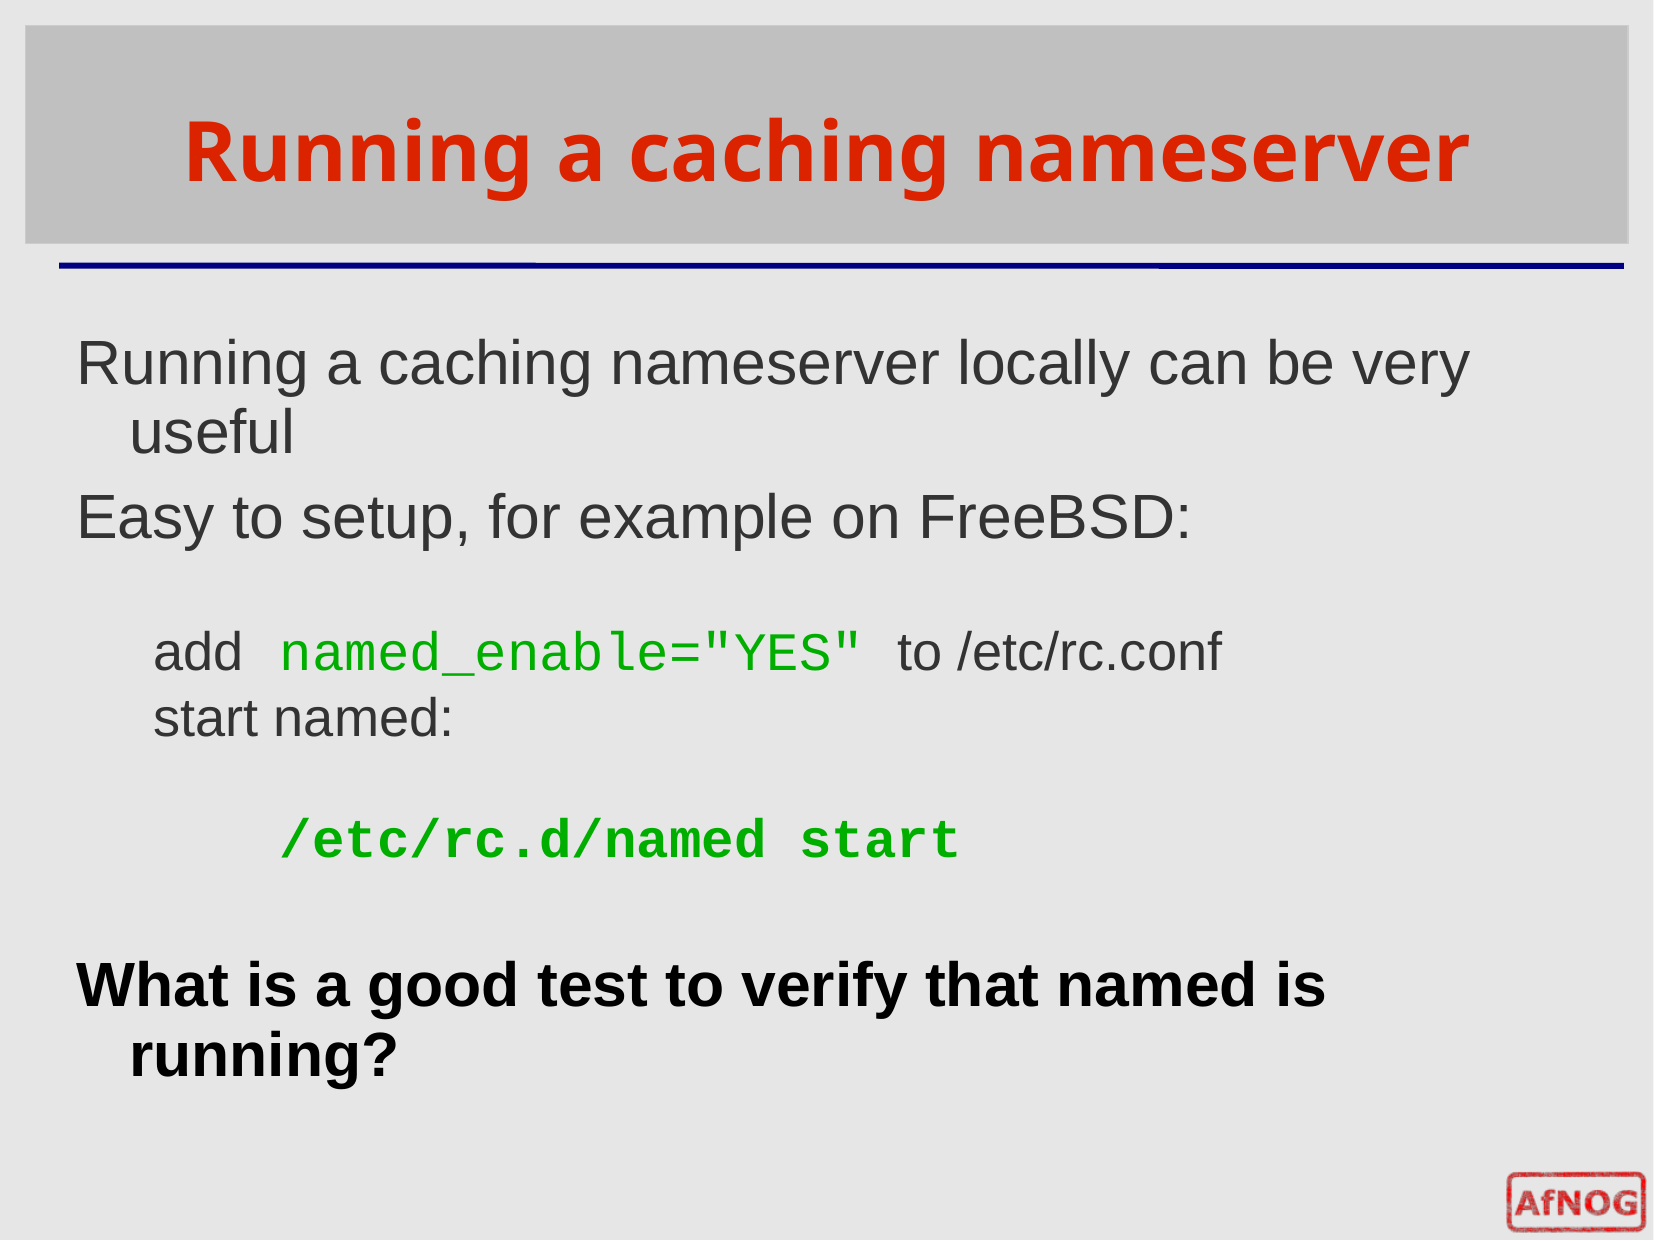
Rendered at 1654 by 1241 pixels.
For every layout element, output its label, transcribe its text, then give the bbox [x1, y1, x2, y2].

list Running a caching nameserver locally can be very useful Easy to setup, for example on FreeBSD: add named_enable="YES" to /etc/rc.conf start named: /etc/rc.d/named start What is a good test to verify that named is running? [59, 322, 1595, 1241]
title Running a caching nameserver [121, 46, 1534, 254]
picture [1595, 1170, 1648, 1235]
